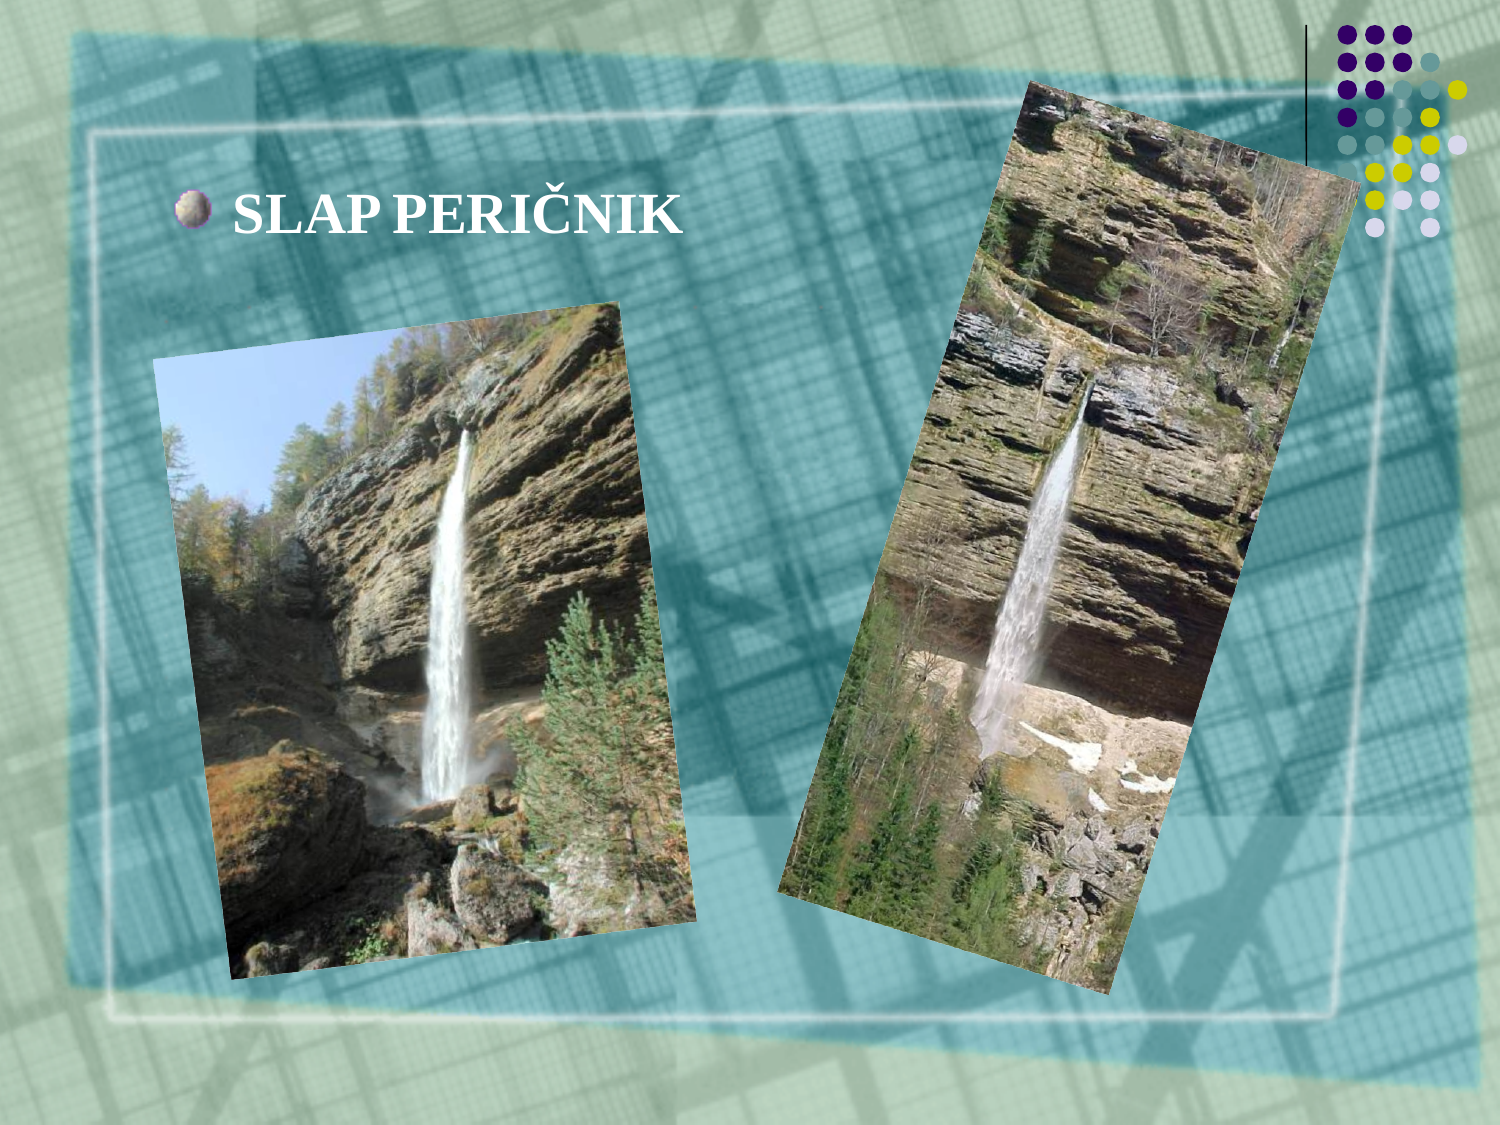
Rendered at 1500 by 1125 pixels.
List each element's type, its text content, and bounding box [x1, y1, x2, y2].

picture [0, 0, 1500, 1125]
text_box SLAP PERIČNIK [156, 167, 699, 253]
